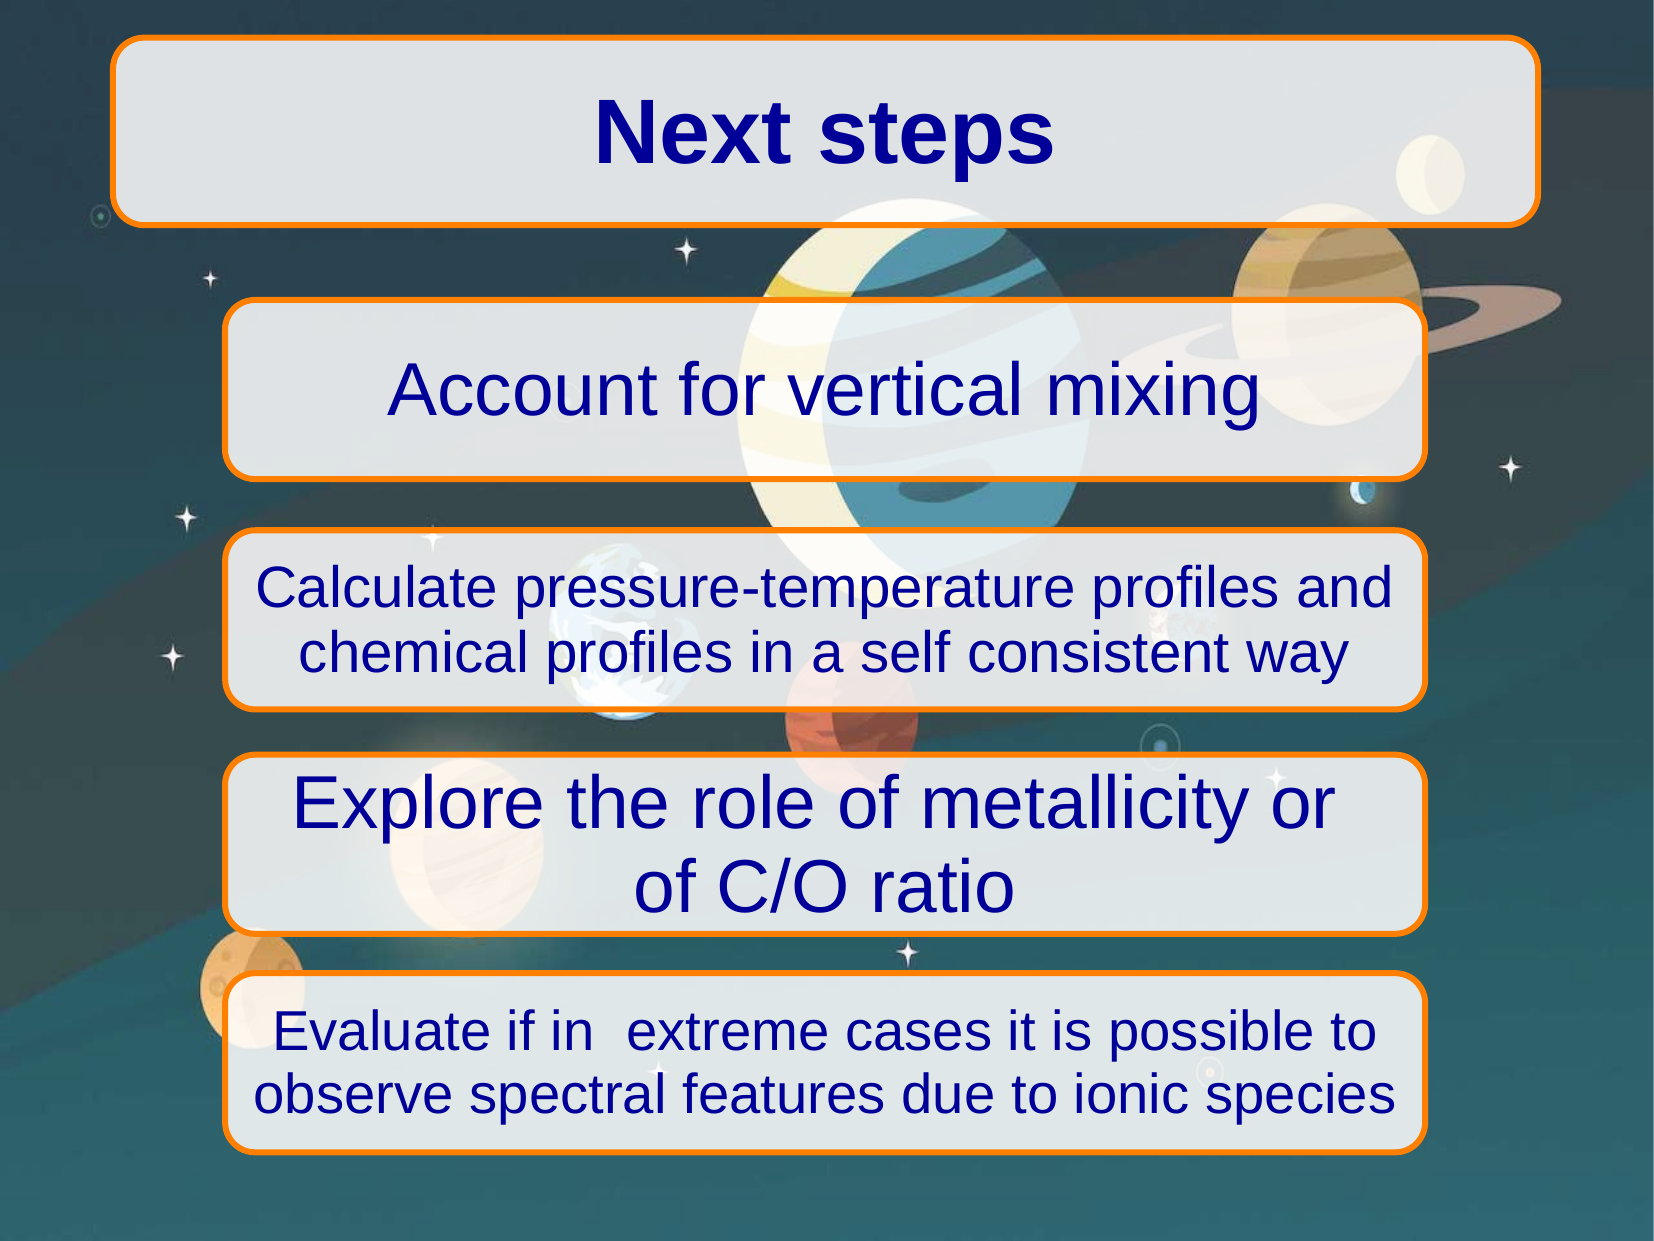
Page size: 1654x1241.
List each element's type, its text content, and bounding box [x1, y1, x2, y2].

text_box Account for vertical mixing [225, 299, 1426, 480]
text_box Next steps [112, 37, 1539, 226]
text_box Calculate pressure-temperature profiles and chemical profiles in a self consistent way [225, 530, 1426, 710]
text_box Evaluate if in extreme cases it is possible to observe spectral features due to ionic species [225, 973, 1426, 1153]
table_cell Temperature [0, 0, 1654, 1241]
text_box Explore the role of metallicity or of C/O ratio [225, 754, 1426, 934]
